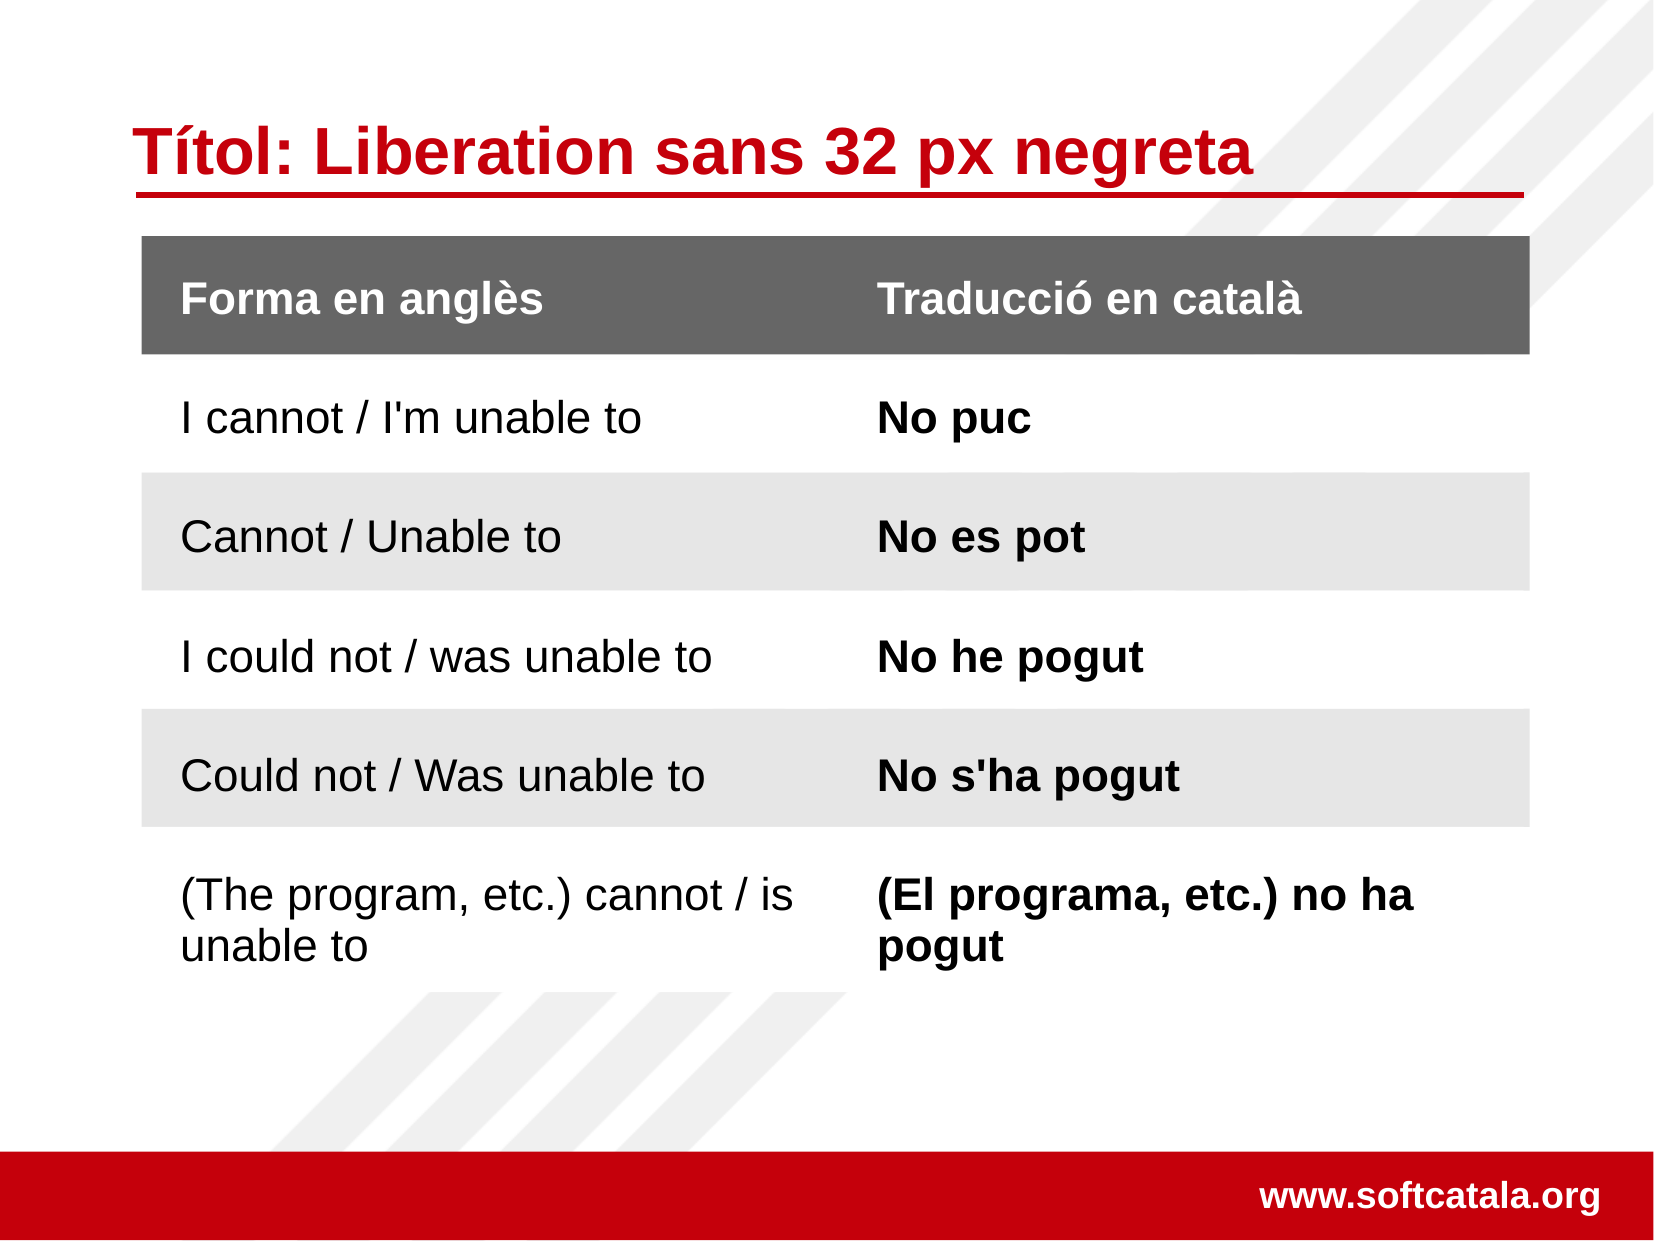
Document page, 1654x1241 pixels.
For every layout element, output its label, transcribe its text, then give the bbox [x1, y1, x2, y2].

text_box www.softcatala.org [0, 1151, 1654, 1241]
text_box Traducció en català No puc No es pot No he pogut No s'ha pogut (El programa, etc.) no ha pogut [862, 265, 1524, 979]
picture [0, 0, 1654, 1151]
text_box [135, 236, 1530, 993]
text_box [1524, 708, 1530, 827]
text_box Títol: Liberation sans 32 px negreta [118, 106, 1501, 197]
text_box [1524, 472, 1530, 591]
text_box Forma en anglès I cannot / I'm unable to Cannot / Unable to I could not / was unable to Could not / Was unable to (The program, etc.) cannot / is unable to [165, 265, 827, 979]
